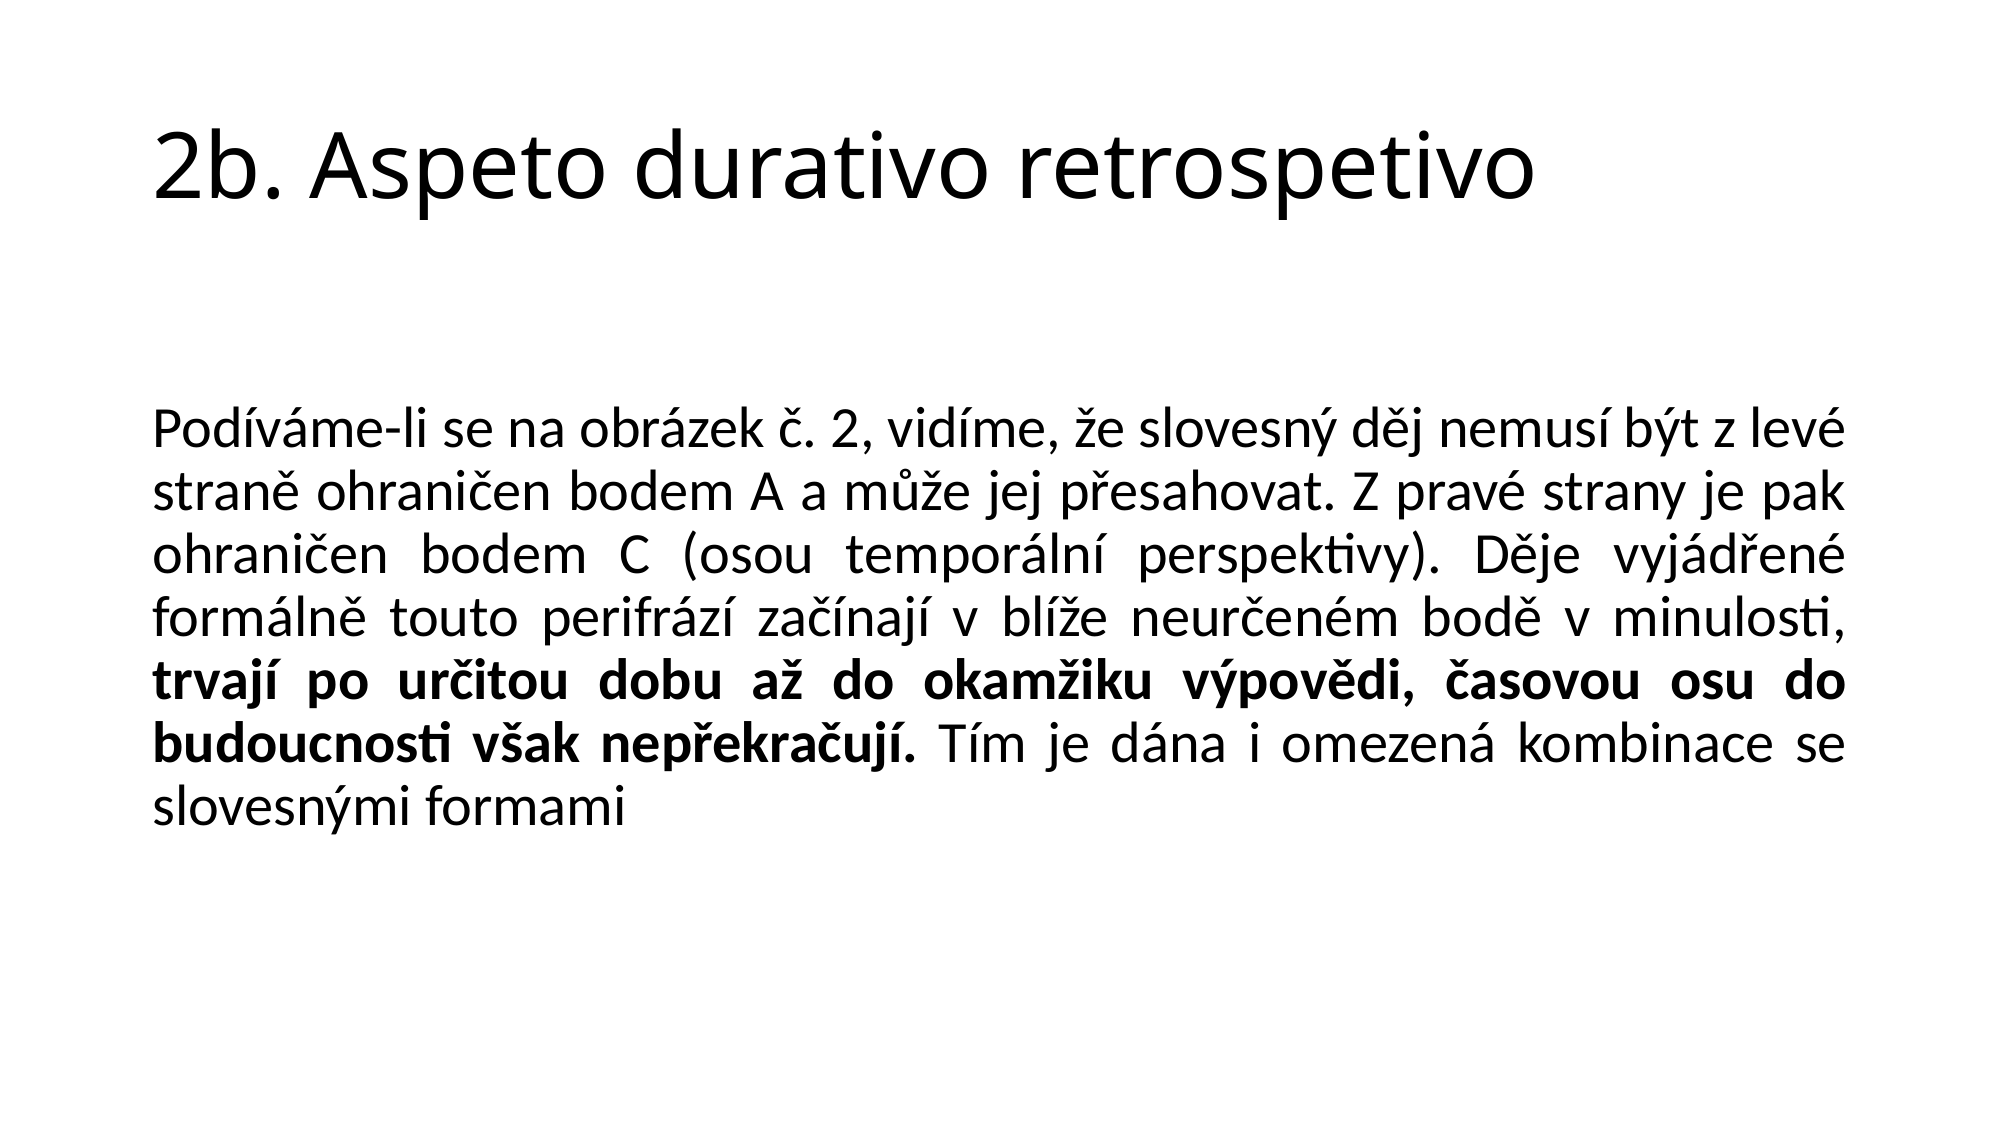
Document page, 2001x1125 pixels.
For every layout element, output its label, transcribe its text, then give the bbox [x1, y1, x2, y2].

list Podíváme-li se na obrázek č. 2, vidíme, že slovesný děj nemusí být z levé straně ohraničen bodem A a může jej přesahovat. Z pravé strany je pak ohraničen bodem C (osou temporální perspektivy). Děje vyjádřené formálně touto perifrází začínají v blíže neurčeném bodě v minulosti, trvají po určitou dobu až do okamžiku výpovědi, časovou osu do budoucnosti však nepřekračují. Tím je dána i omezená kombinace se slovesnými formami [137, 299, 1863, 1014]
title 2b. Aspeto durativo retrospetivo [137, 59, 1863, 278]
